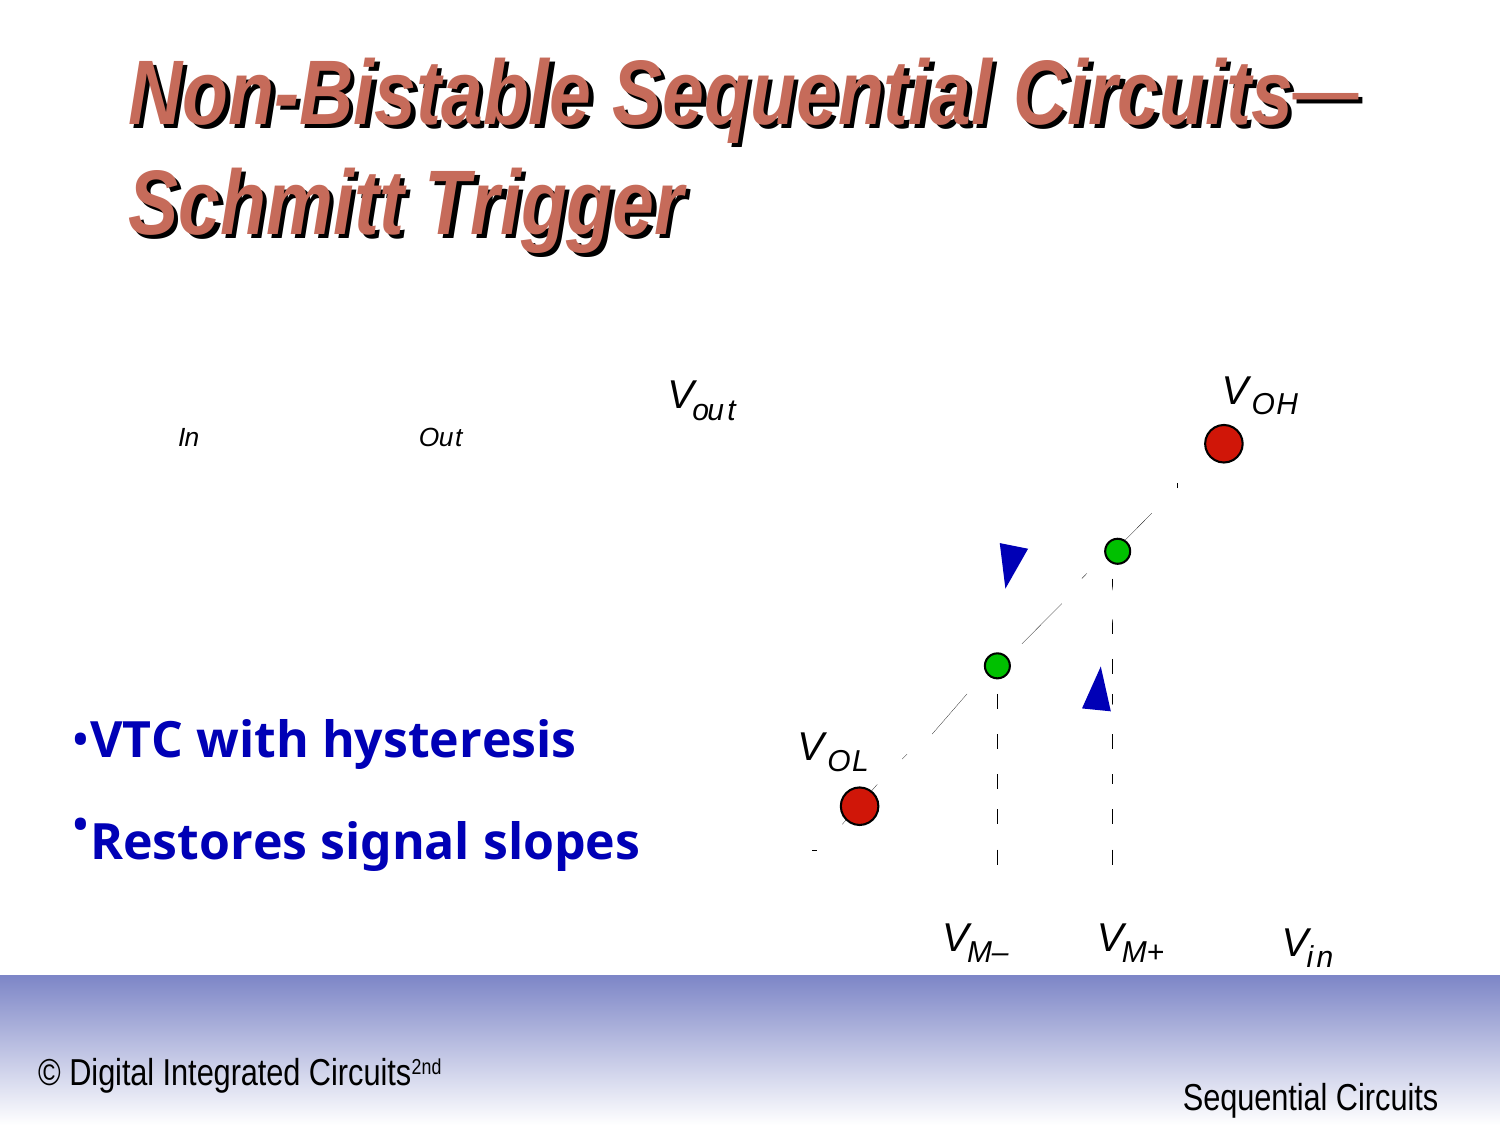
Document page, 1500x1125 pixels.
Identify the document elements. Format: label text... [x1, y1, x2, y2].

title Non-Bistable Sequential Circuits─ Schmitt Trigger [113, 0, 1389, 260]
picture [174, 350, 469, 544]
text_box [1082, 666, 1111, 712]
text_box [1105, 538, 1131, 564]
text_box [1205, 424, 1243, 463]
text_box [840, 787, 879, 826]
text_box [999, 543, 1029, 589]
picture [662, 337, 1342, 985]
text_box VTC with hysteresis Restores signal slopes [56, 699, 680, 886]
text_box [984, 653, 1010, 679]
